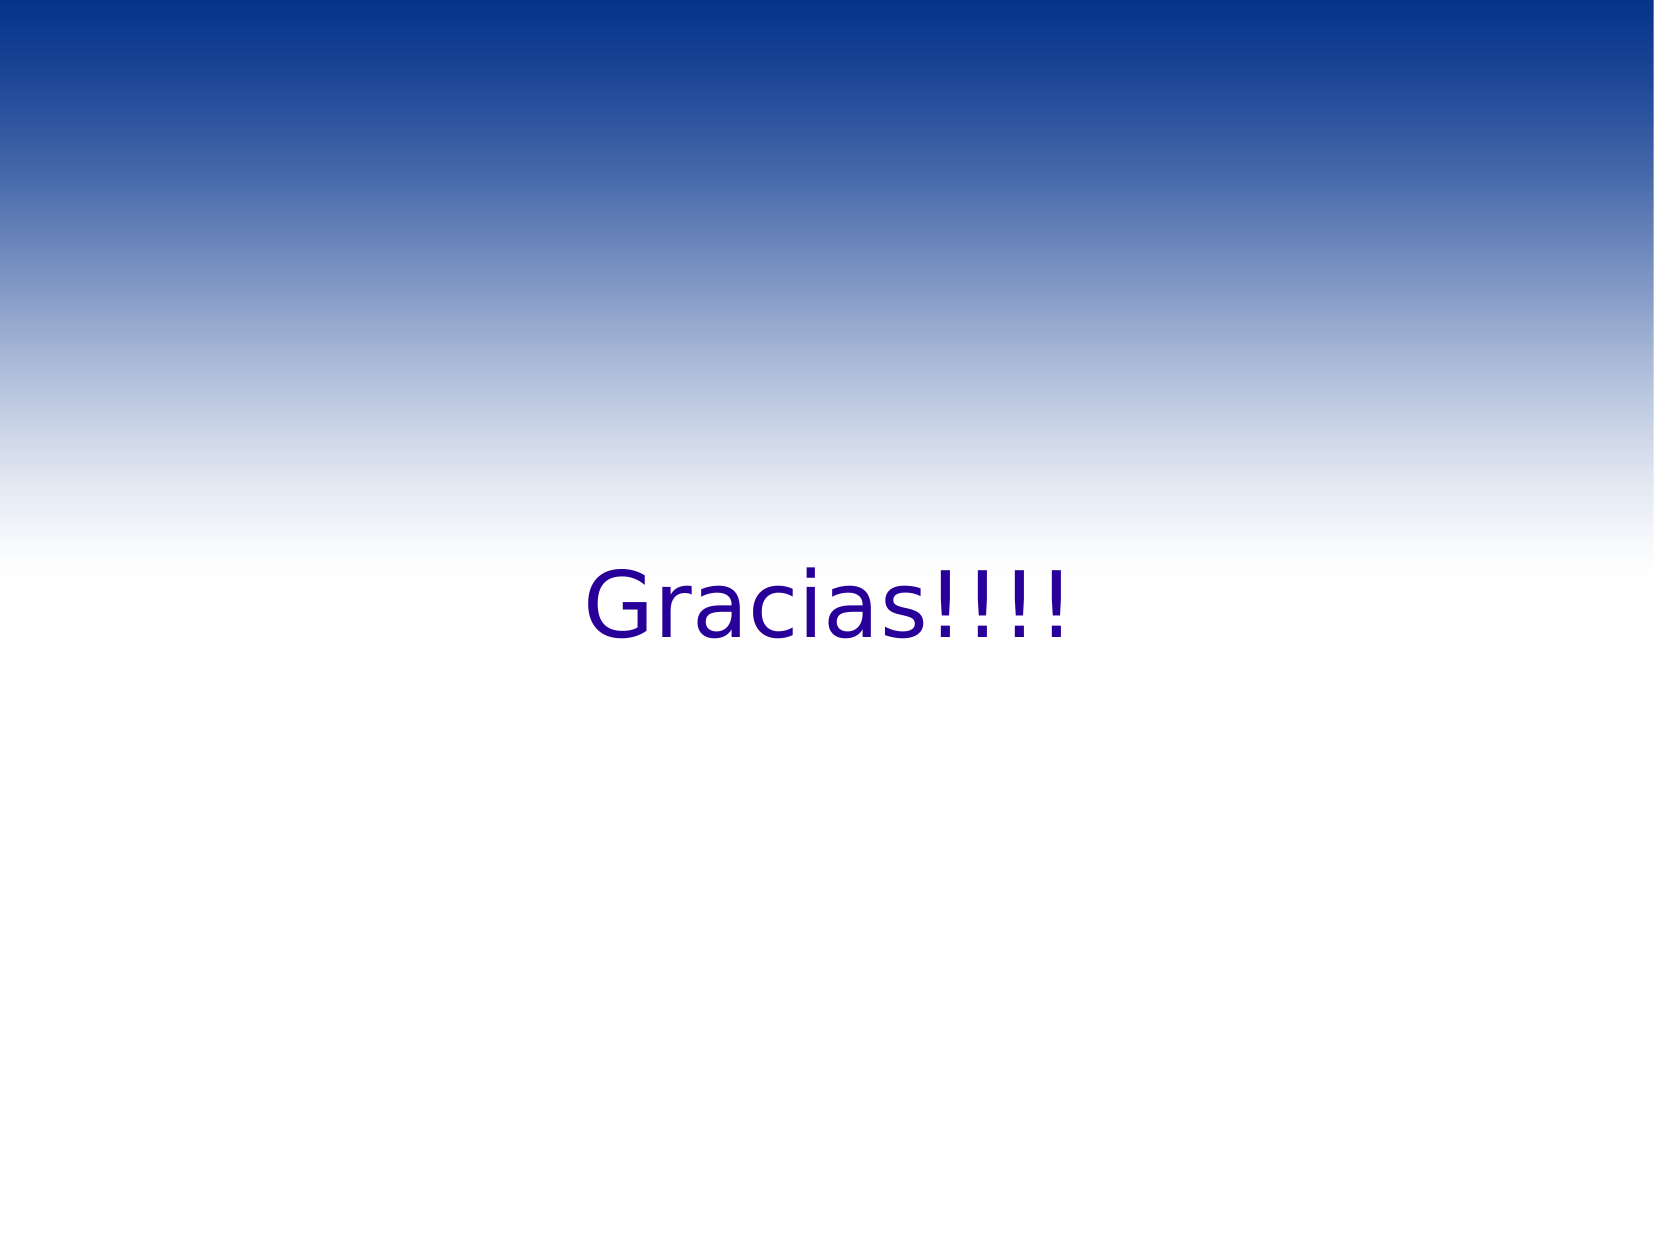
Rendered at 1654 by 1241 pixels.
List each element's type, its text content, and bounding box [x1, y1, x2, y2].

title Gracias!!!! [123, 501, 1536, 710]
picture [0, 0, 1654, 1241]
